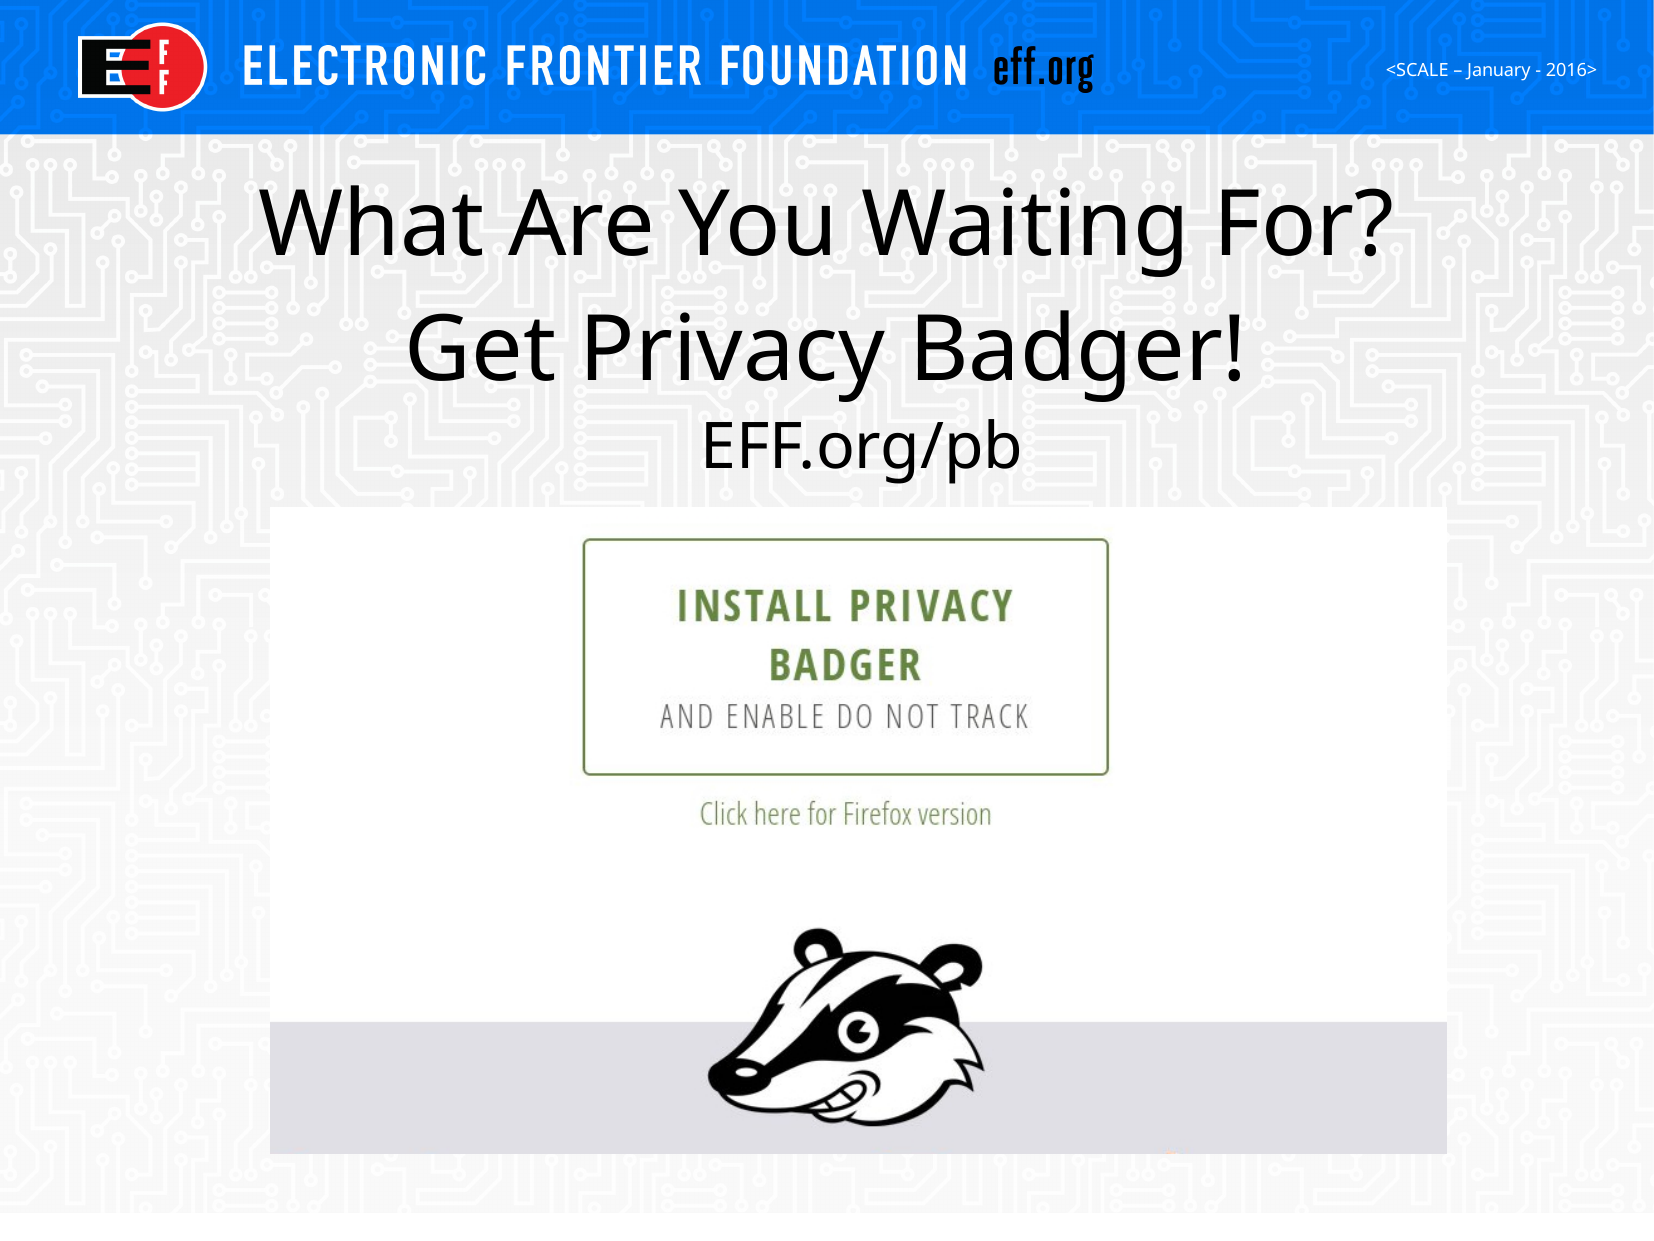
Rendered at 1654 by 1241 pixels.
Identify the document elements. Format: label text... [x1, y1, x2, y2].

picture [0, 0, 1654, 1213]
list EFF.org/pb [124, 399, 1530, 1144]
title What Are You Waiting For? Get Privacy Badger! [124, 175, 1530, 390]
